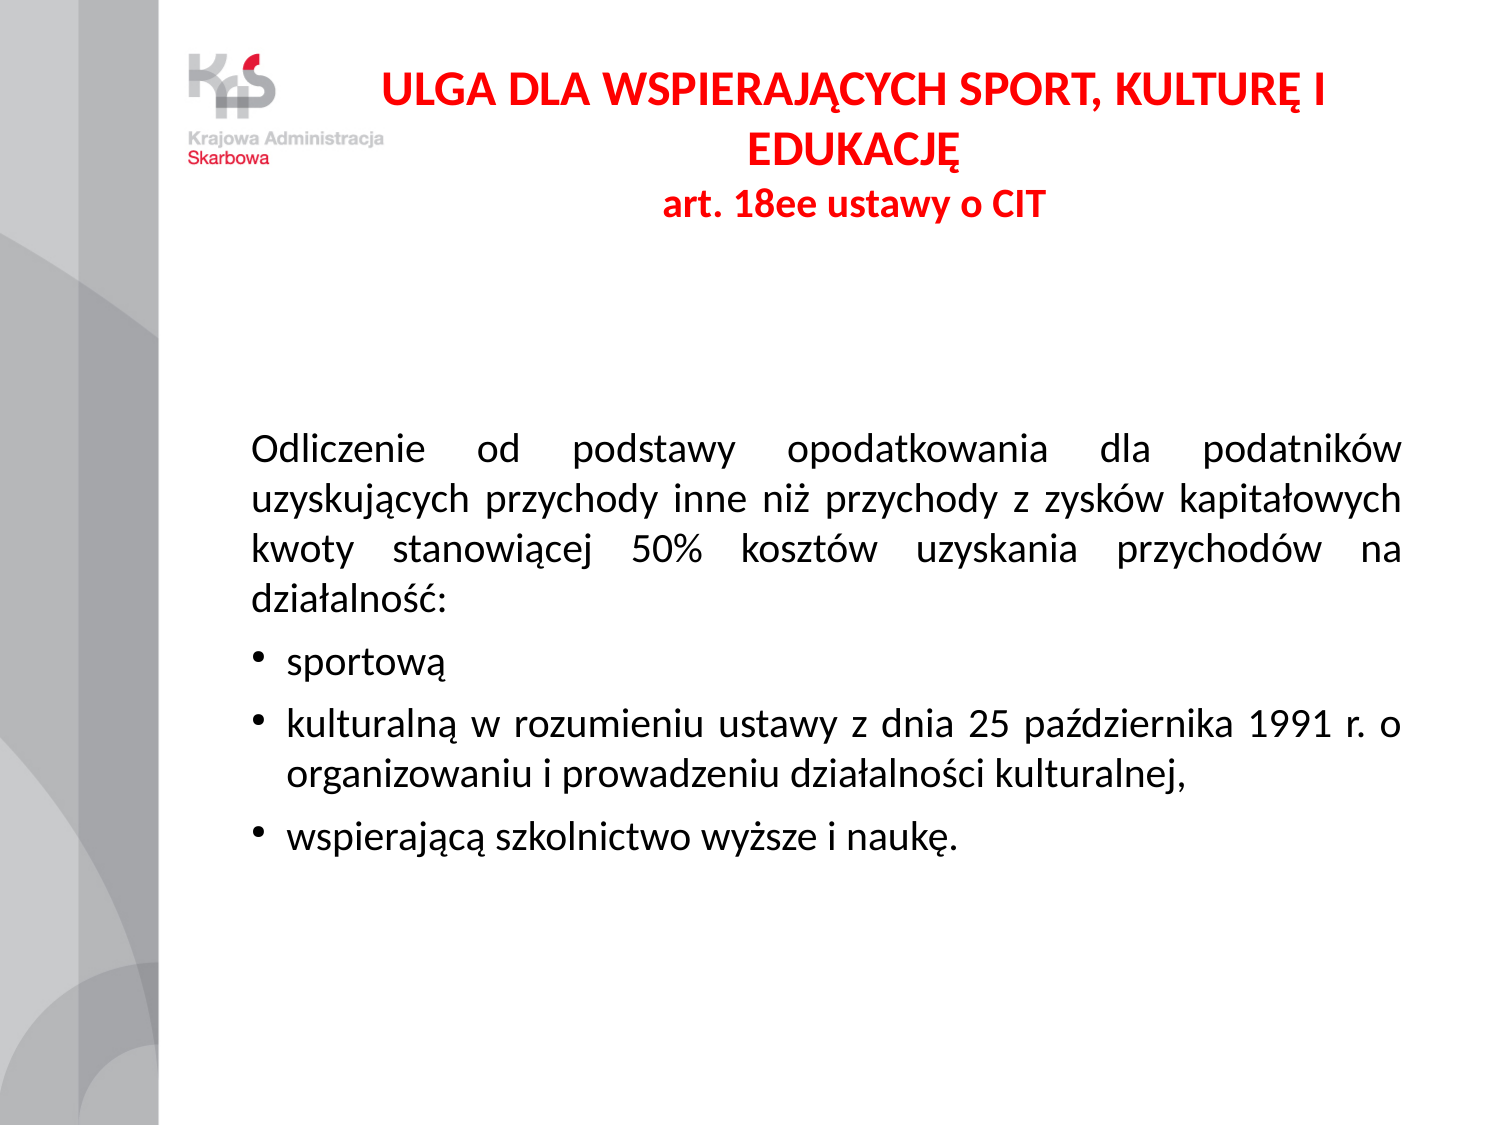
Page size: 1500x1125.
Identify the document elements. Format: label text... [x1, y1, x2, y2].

title Ulga dla wspierających sport, kulturę i edukację art. 18ee ustawy o CIT [360, 45, 1349, 237]
picture [0, 0, 1500, 1125]
text_box Odliczenie od podstawy opodatkowania dla podatników uzyskujących przychody inne niż przychody z zysków kapitałowych kwoty stanowiącej 50% kosztów uzyskania przychodów na działalność: sportową kulturalną w rozumieniu ustawy z dnia 25 października 1991 r. o organizowaniu i prowadzeniu działalności kulturalnej, wspierającą szkolnictwo wyższe i naukę. [236, 413, 1418, 929]
